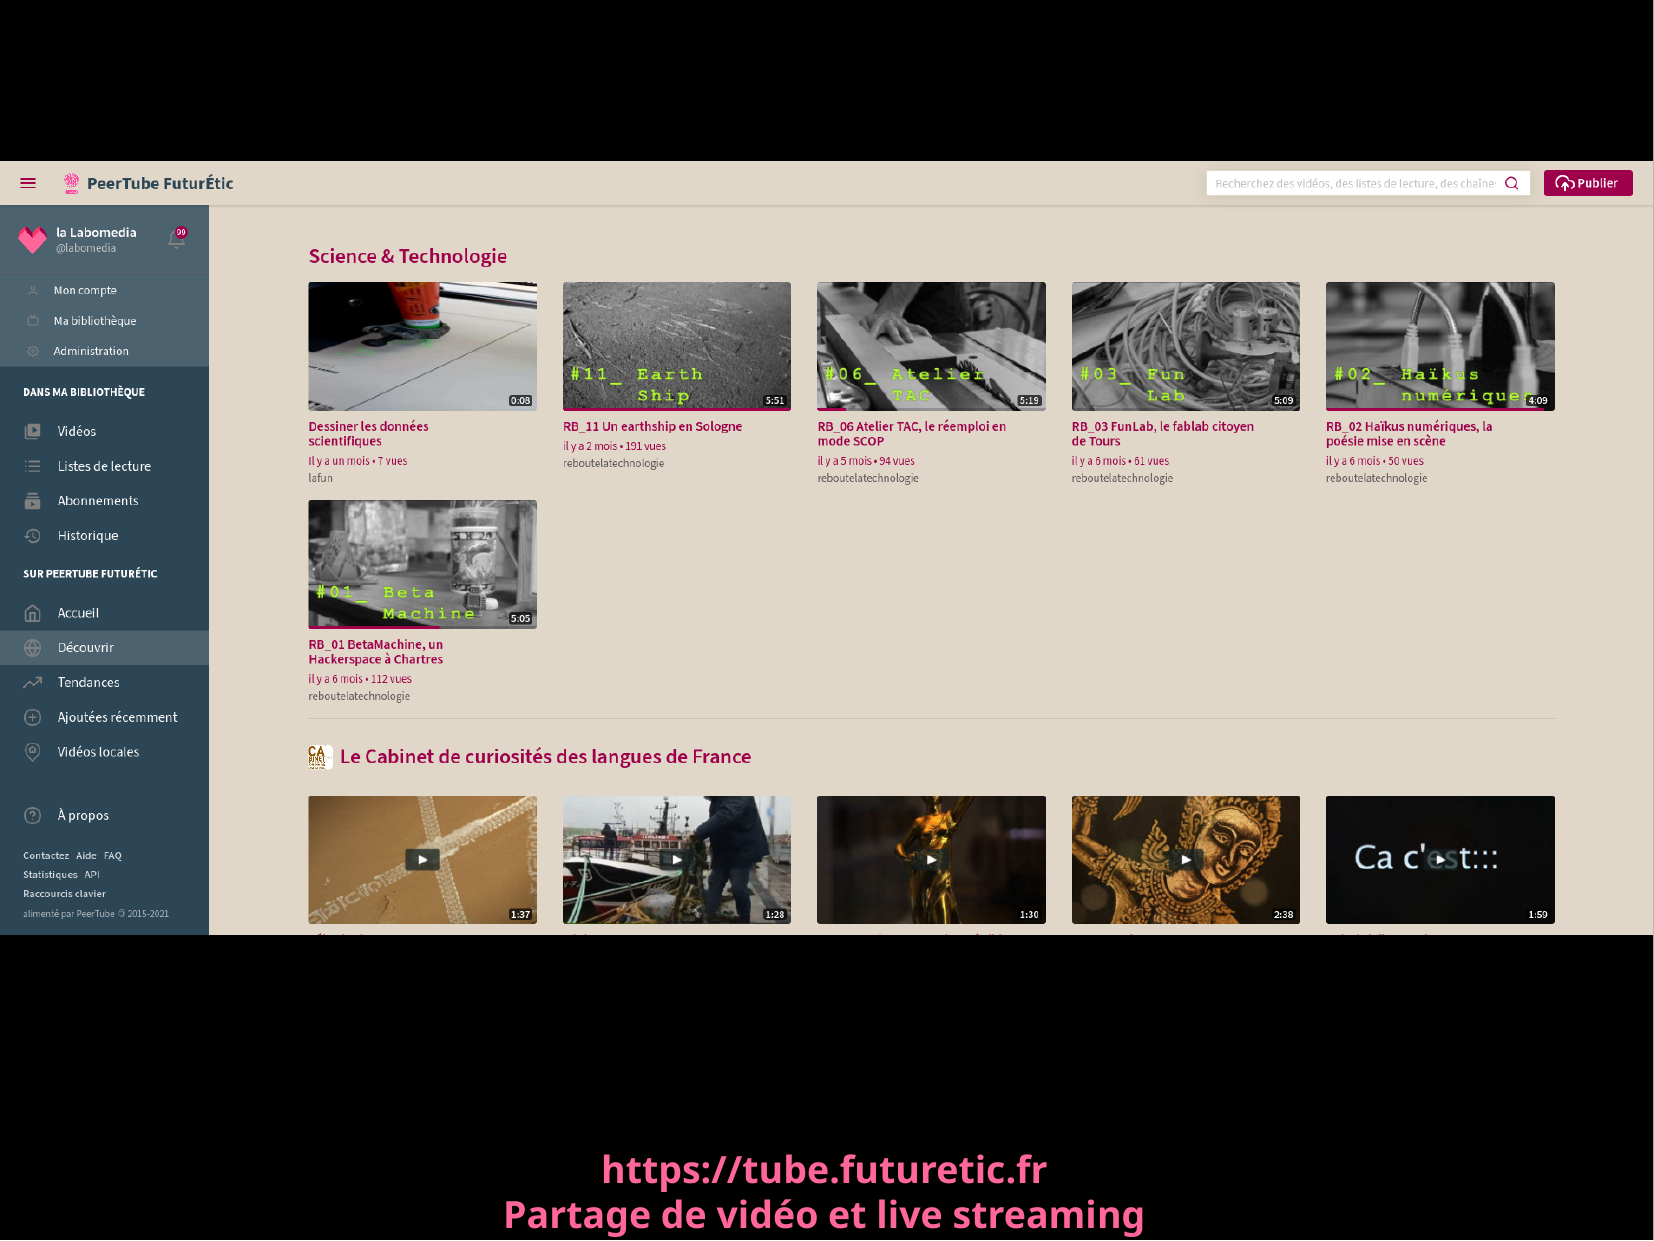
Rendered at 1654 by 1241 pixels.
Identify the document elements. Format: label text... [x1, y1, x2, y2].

text_box https://tube.futuretic.fr Partage de vidéo et live streaming [222, 1138, 1428, 1241]
picture [0, 161, 1654, 935]
